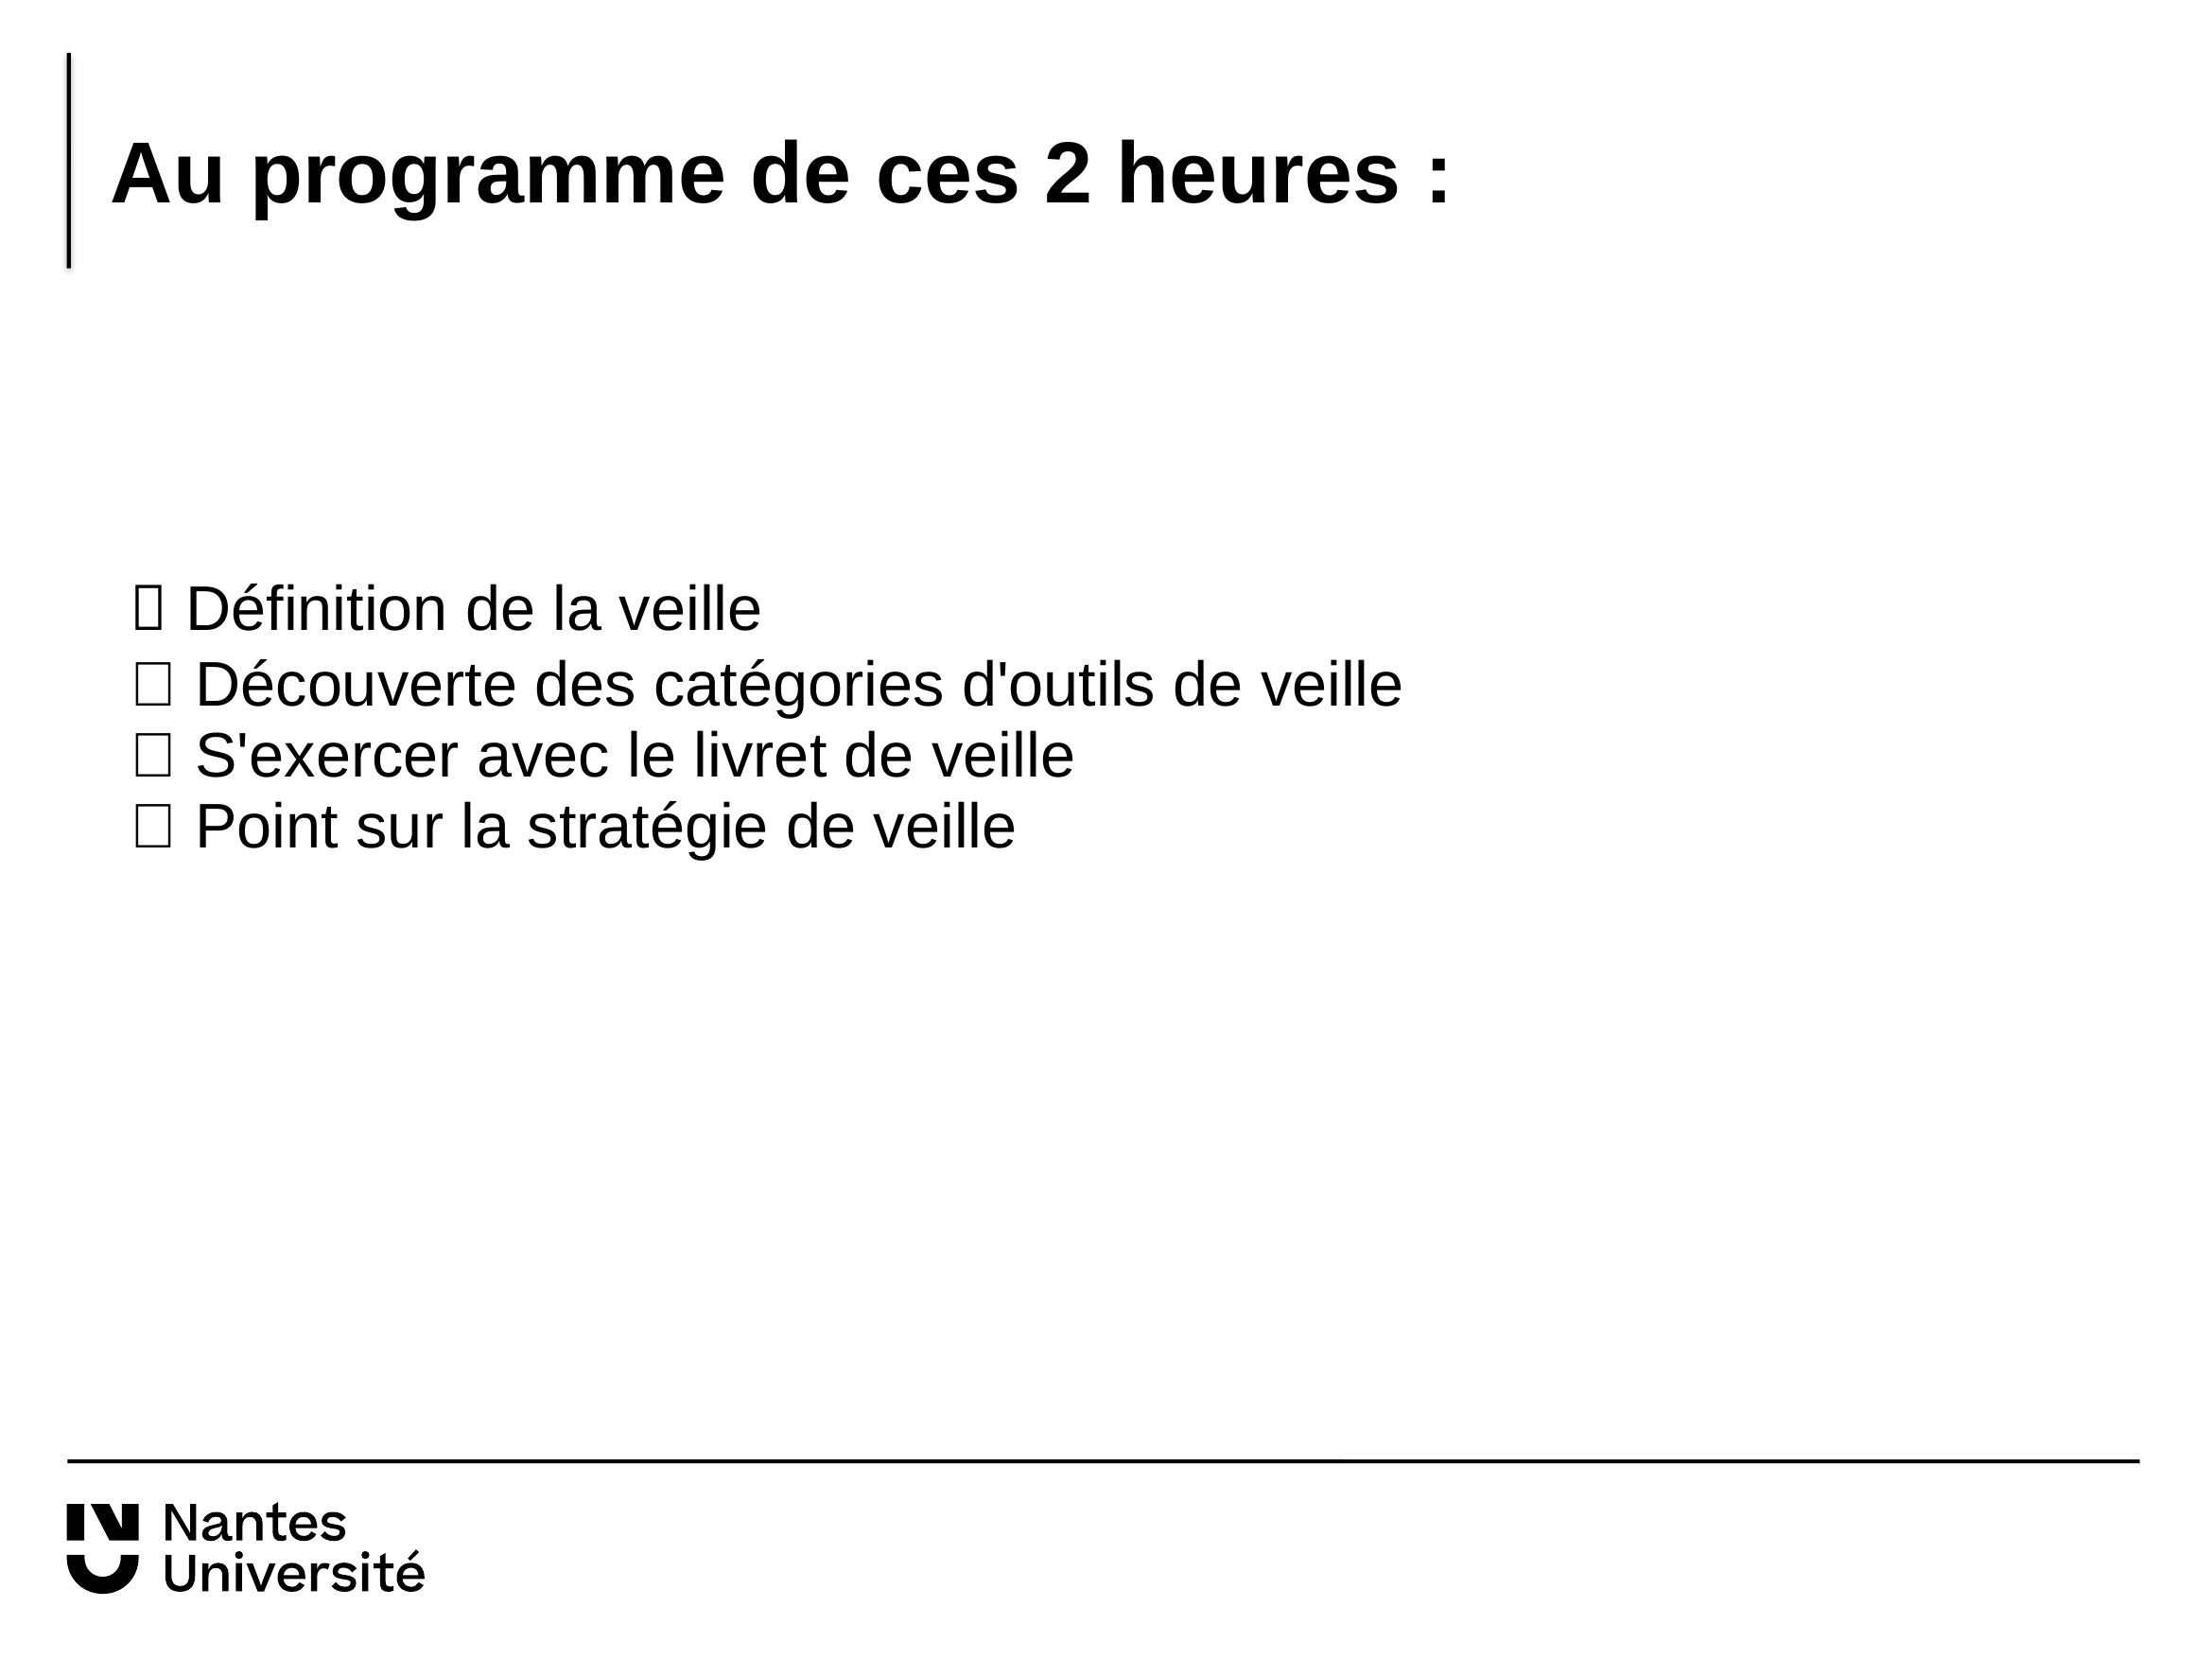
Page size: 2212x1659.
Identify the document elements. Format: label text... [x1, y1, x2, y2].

subtitle 🎯 Définition de la veille 🎯 Découverte des catégories d'outils de veille 🎯 S'exercer avec le livret de veille 🎯 Point sur la stratégie de veille [130, 454, 1889, 1142]
title Au programme de ces 2 heures : [110, 65, 2067, 280]
